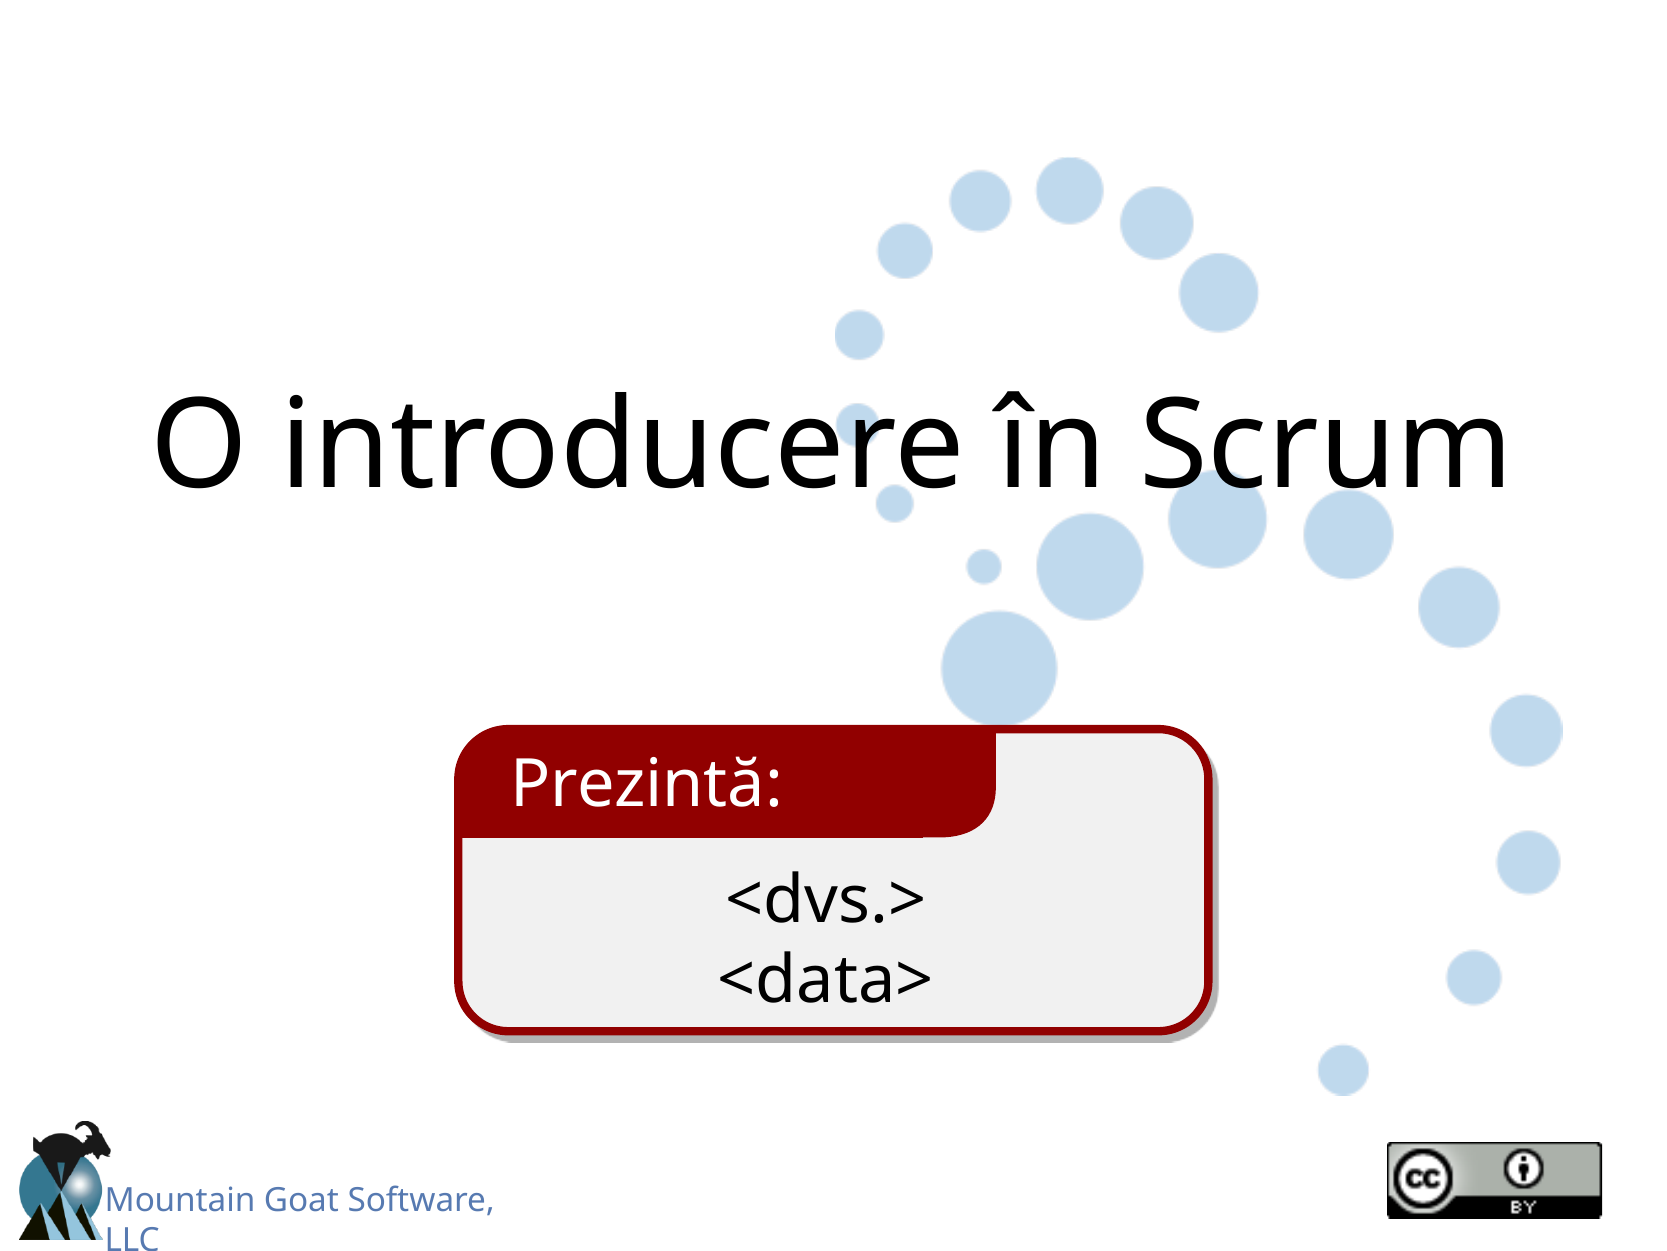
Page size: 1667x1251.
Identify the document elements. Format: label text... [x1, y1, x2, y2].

text_box [456, 725, 1209, 1032]
text_box Prezintă: [502, 731, 950, 833]
text_box O introducere în Scrum [151, 362, 1515, 513]
text_box <dvs.> <data> [577, 856, 1075, 1006]
